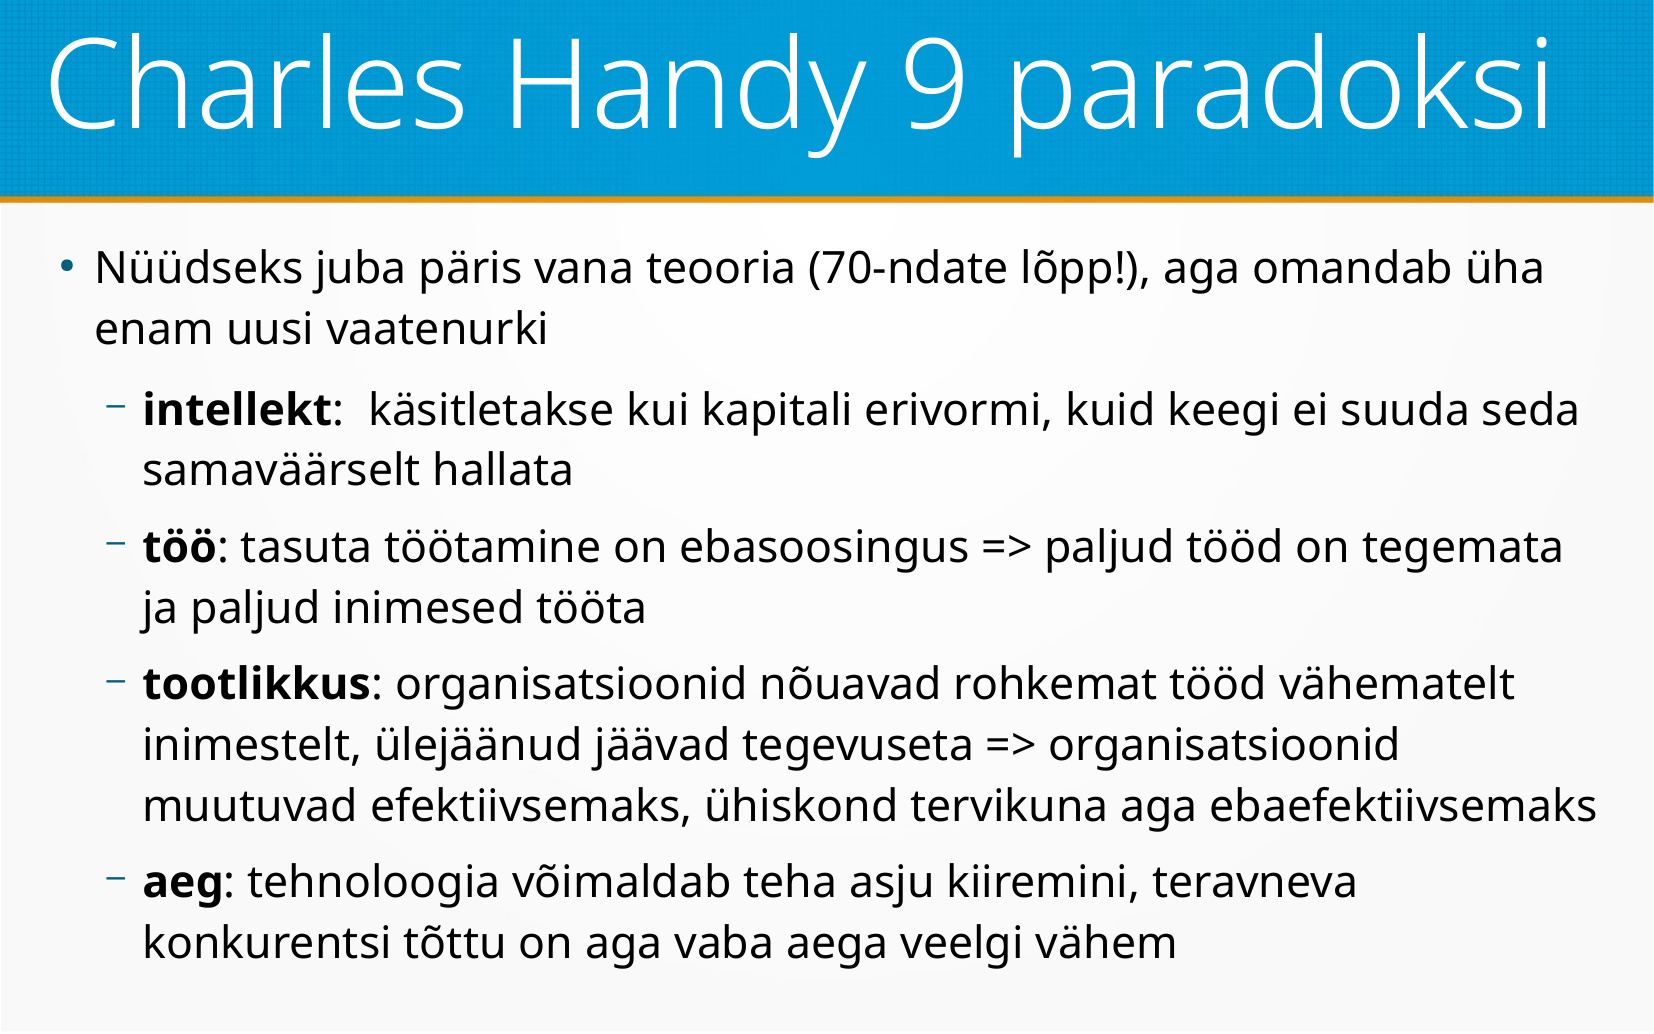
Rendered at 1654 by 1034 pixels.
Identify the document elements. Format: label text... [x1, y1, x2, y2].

title Charles Handy 9 paradoksi [43, 0, 1619, 166]
list Nüüdseks juba päris vana teooria (70-ndate lõpp!), aga omandab üha enam uusi vaatenurki intellekt: käsitletakse kui kapitali erivormi, kuid keegi ei suuda seda samaväärselt hallata töö: tasuta töötamine on ebasoosingus => paljud tööd on tegemata ja paljud inimesed tööta tootlikkus: organisatsioonid nõuavad rohkemat tööd vähematelt inimestelt, ülejäänud jäävad tegevuseta => organisatsioonid muutuvad efektiivsemaks, ühiskond tervikuna aga ebaefektiivsemaks aeg: tehnoloogia võimaldab teha asju kiiremini, teravneva konkurentsi tõttu on aga vaba aega veelgi vähem [47, 236, 1607, 1002]
picture [0, 195, 1654, 1034]
